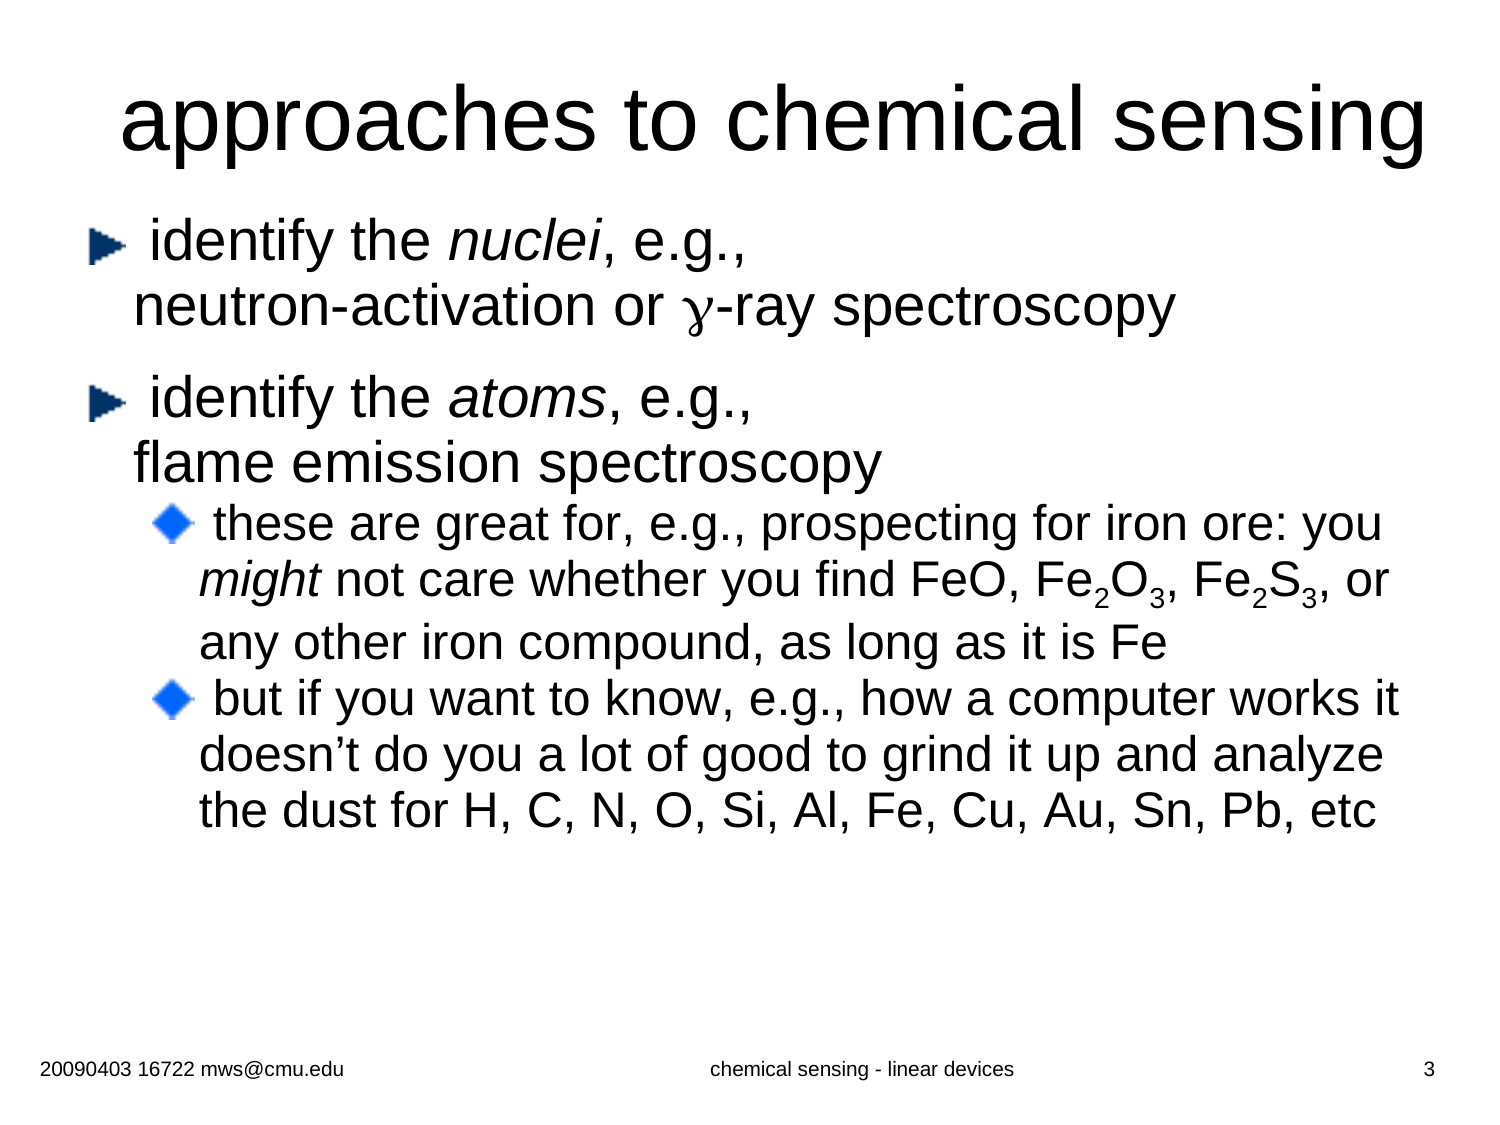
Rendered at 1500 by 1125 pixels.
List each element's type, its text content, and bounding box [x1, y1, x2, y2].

title approaches to chemical sensing [99, 50, 1450, 188]
list identify the nuclei, e.g., neutron-activation or -ray spectroscopy identify the atoms, e.g., flame emission spectroscopy these are great for, e.g., prospecting for iron ore: you might not care whether you find FeO, Fe2O3, Fe2S3, or any other iron compound, as long as it is Fe but if you want to know, e.g., how a computer works it doesn’t do you a lot of good to grind it up and analyze the dust for H, C, N, O, Si, Al, Fe, Cu, Au, Sn, Pb, etc [62, 200, 1438, 1001]
